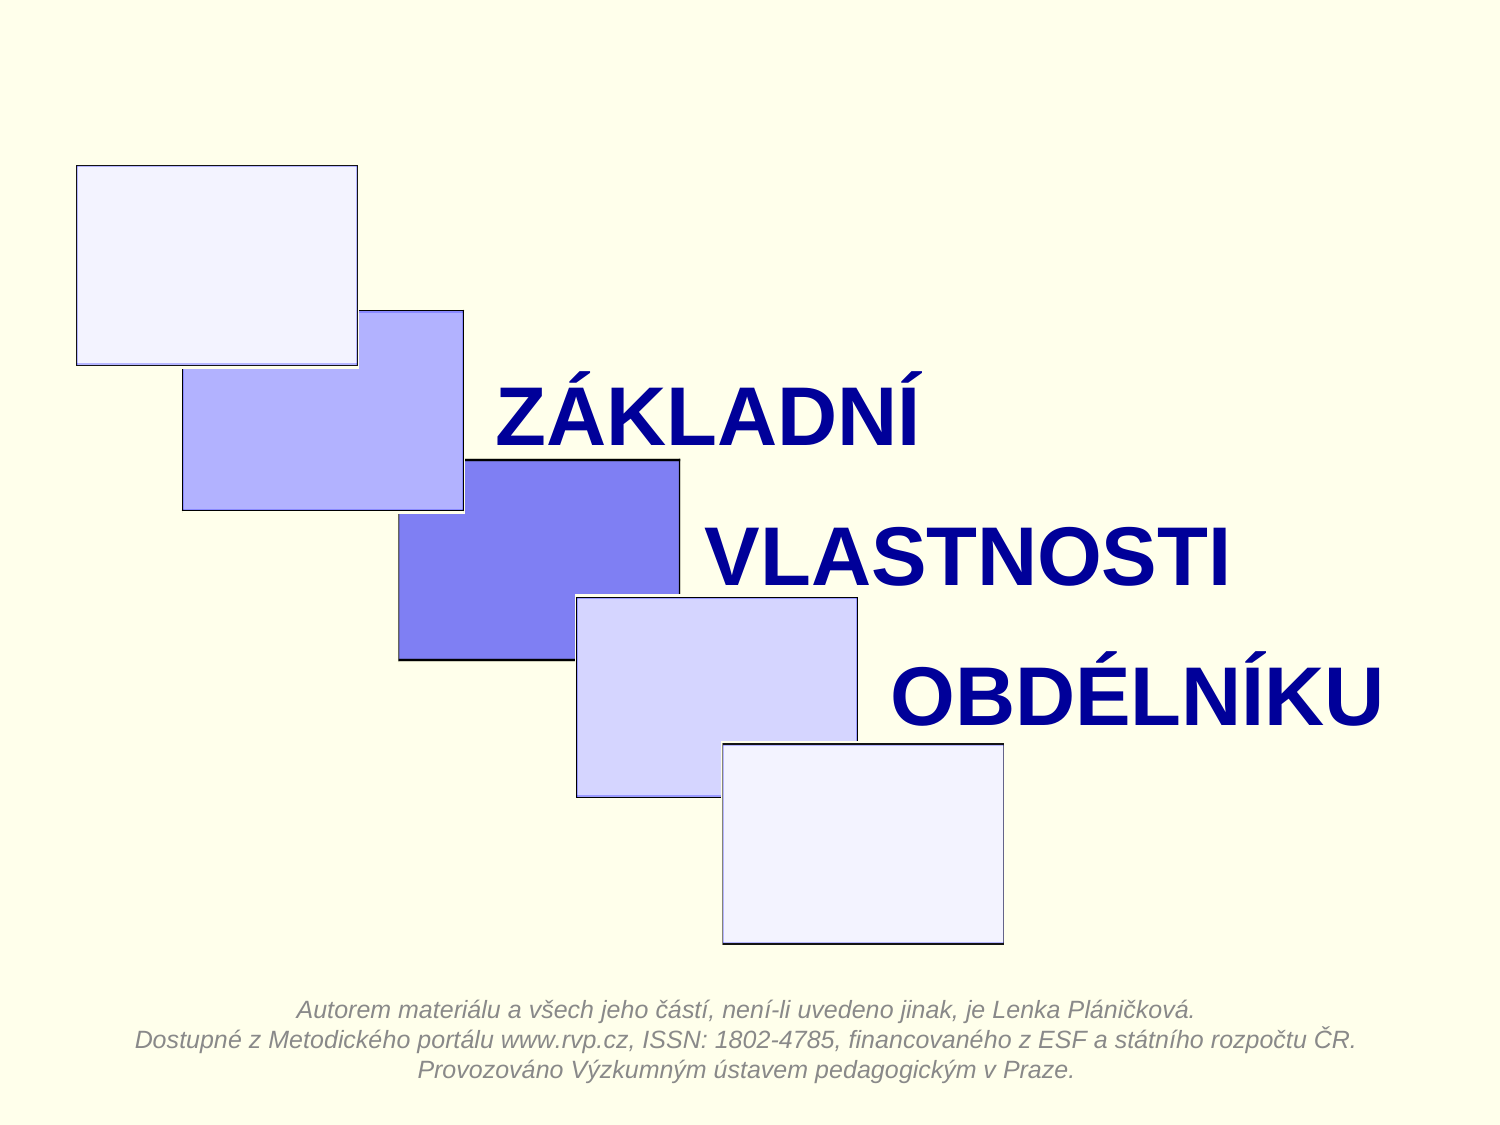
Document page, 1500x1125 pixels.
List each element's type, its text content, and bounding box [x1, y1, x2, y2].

text_box ZÁKLADNÍ VLASTNOSTI OBDÉLNÍKU [480, 314, 1457, 902]
picture [59, 48, 1018, 945]
text_box Autorem materiálu a všech jeho částí, není-li uvedeno jinak, je Lenka Pláničková. Dostupné z Metodického portálu www.rvp.cz, ISSN: 1802-4785, financovaného z ESF a státního rozpočtu ČR. Provozováno Výzkumným ústavem pedagogickým v Praze. [40, 997, 1454, 1080]
